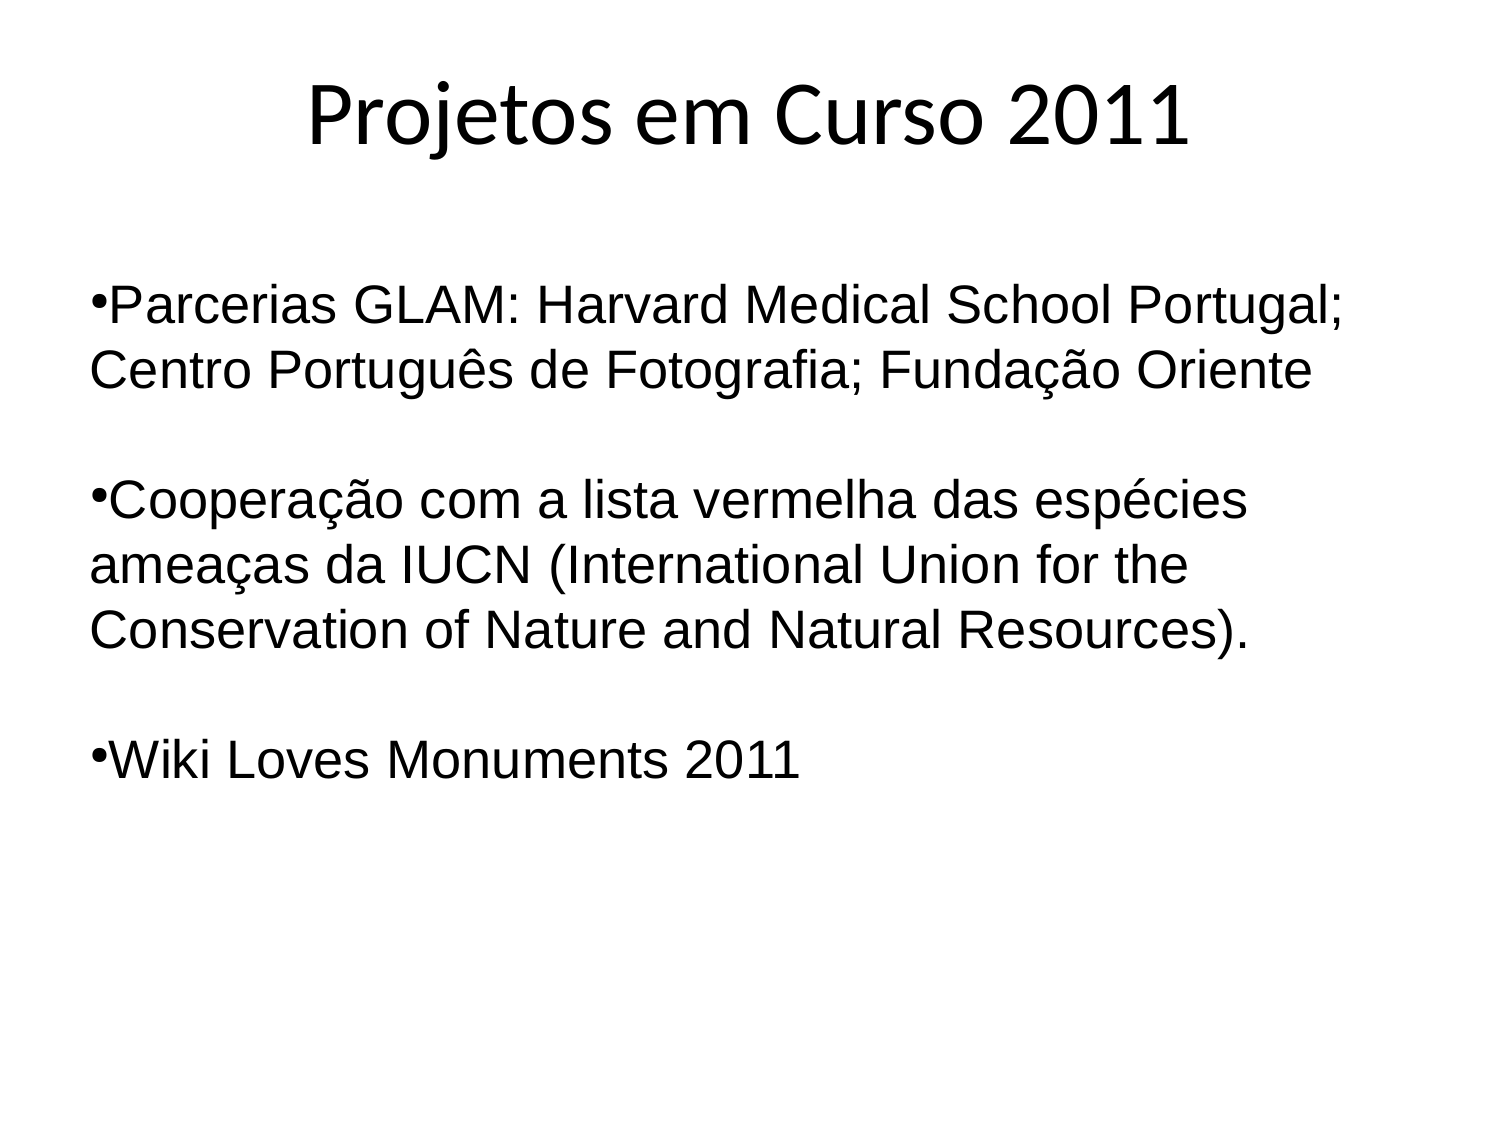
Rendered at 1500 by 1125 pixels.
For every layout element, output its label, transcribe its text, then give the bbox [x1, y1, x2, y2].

text_box Parcerias GLAM: Harvard Medical School Portugal; Centro Português de Fotografia; Fundação Oriente Cooperação com a lista vermelha das espécies ameaças da IUCN (International Union for the Conservation of Nature and Natural Resources). Wiki Loves Monuments 2011 [75, 262, 1425, 1125]
text_box Projetos em Curso 2011 [75, 45, 1425, 248]
